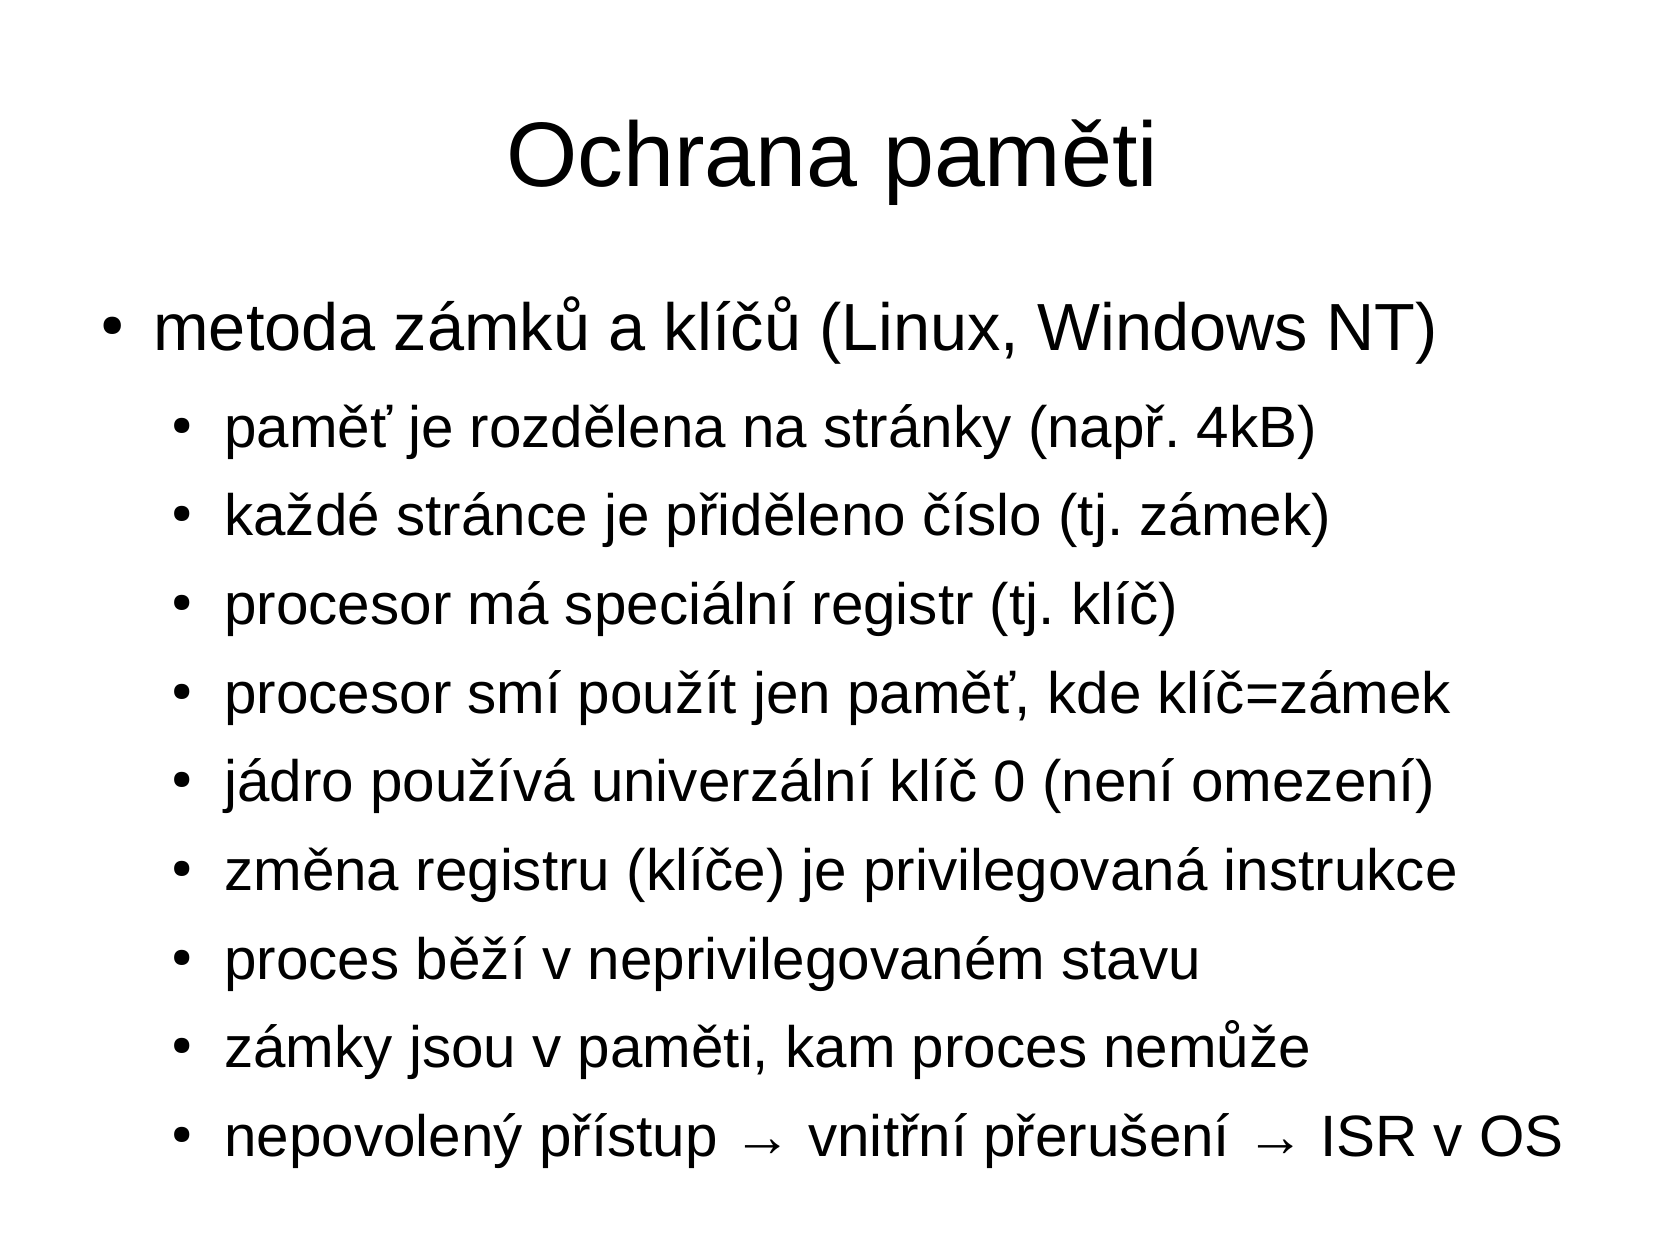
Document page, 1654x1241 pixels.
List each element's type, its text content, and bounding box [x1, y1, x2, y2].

title Ochrana paměti [88, 59, 1577, 252]
list metoda zámků a klíčů (Linux, Windows NT) paměť je rozdělena na stránky (např. 4kB) každé stránce je přiděleno číslo (tj. zámek) procesor má speciální registr (tj. klíč) procesor smí použít jen paměť, kde klíč=zámek jádro používá univerzální klíč 0 (není omezení) změna registru (klíče) je privilegovaná instrukce proces běží v neprivilegovaném stavu zámky jsou v paměti, kam proces nemůže nepovolený přístup → vnitřní přerušení → ISR v OS [82, 290, 1571, 1169]
